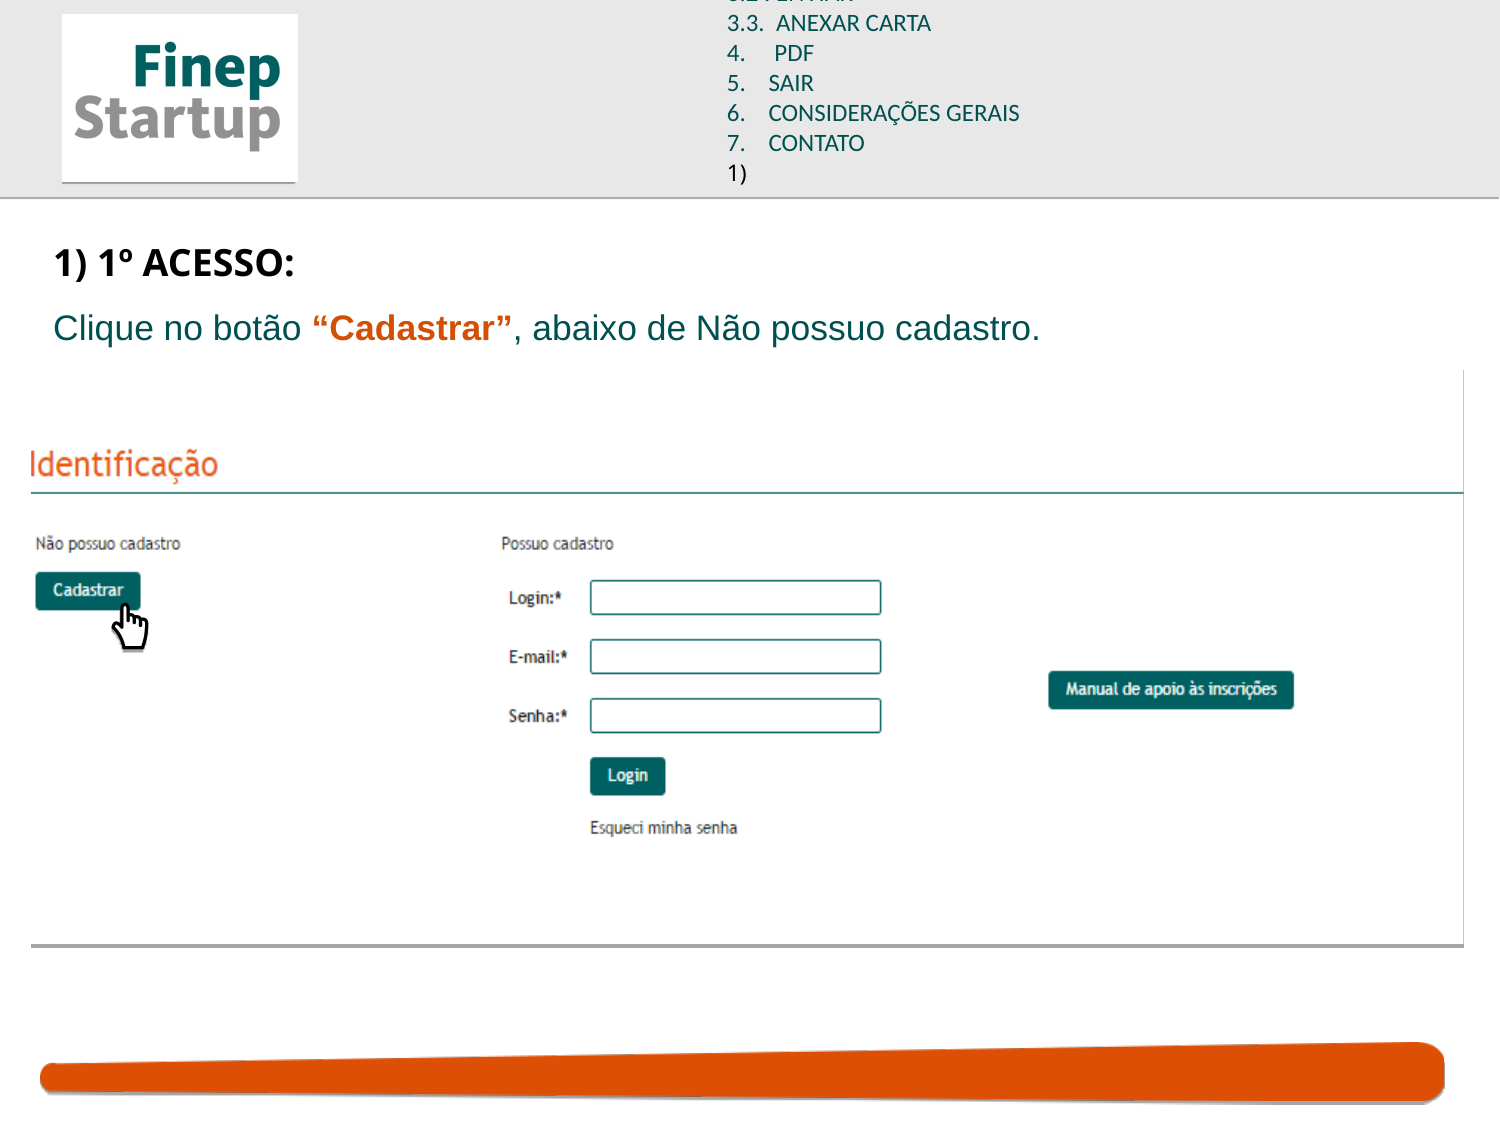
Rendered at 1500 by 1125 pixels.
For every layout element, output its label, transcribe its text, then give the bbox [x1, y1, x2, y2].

picture [62, 14, 298, 182]
text_box 1. 1º ACESSO 2. CADASTRO 3. BOTÕES DO FORMULÁRIO 3.1. SALVAR 3.2 . ENVIAR 3.3. ANEXAR CARTA 4. PDF 5. SAIR 6. CONSIDERAÇÕES GERAIS 7. CONTATO [712, 0, 1480, 195]
text_box Clique no botão “Cadastrar”, abaixo de Não possuo cadastro. [38, 298, 1102, 356]
picture [31, 366, 1464, 944]
text_box 1) 1º ACESSO: [38, 232, 310, 292]
title 1. 1º Acesso [62, 870, 1413, 1017]
